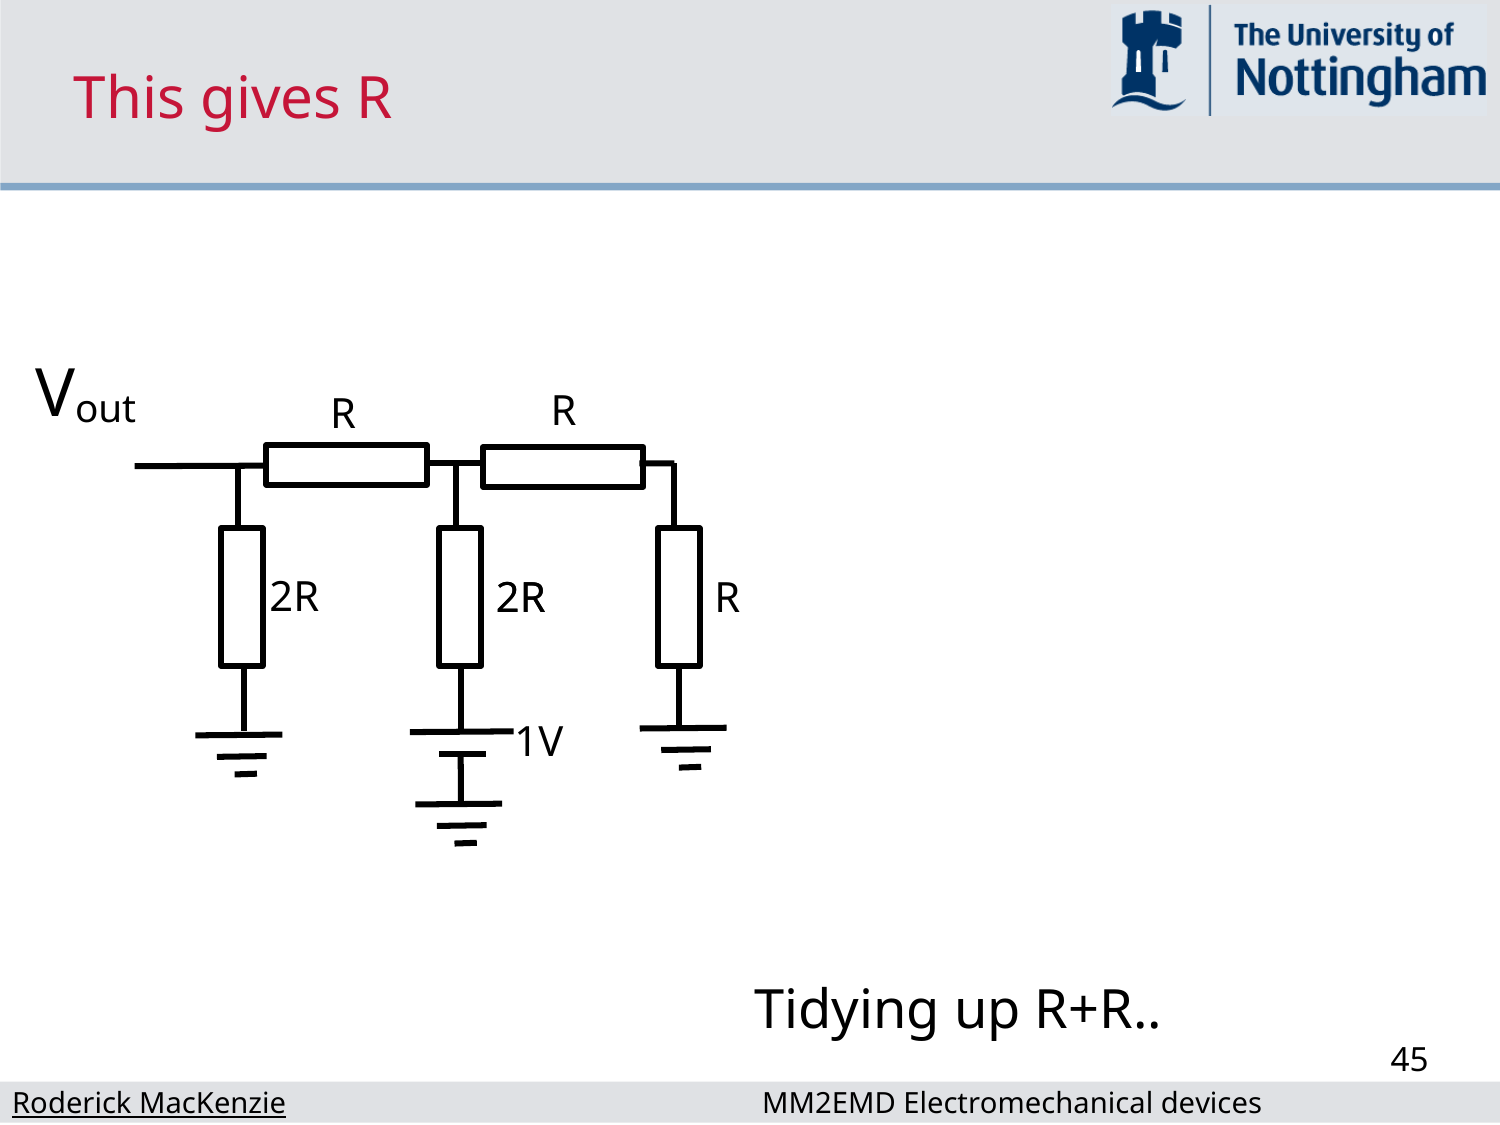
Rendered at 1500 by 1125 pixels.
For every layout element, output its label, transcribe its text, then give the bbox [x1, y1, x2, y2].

picture [1111, 4, 1487, 116]
title This gives R [59, 20, 1137, 172]
text_box Vout [20, 342, 170, 478]
text_box Tidying up R+R.. [739, 966, 1493, 1125]
text_box R [699, 563, 800, 699]
text_box R [315, 379, 416, 514]
text_box 2R [481, 563, 582, 699]
text_box 1V [499, 706, 600, 851]
text_box 2R [254, 561, 355, 697]
text_box R [535, 376, 636, 511]
text_box <number> [1493, 1030, 1500, 1101]
